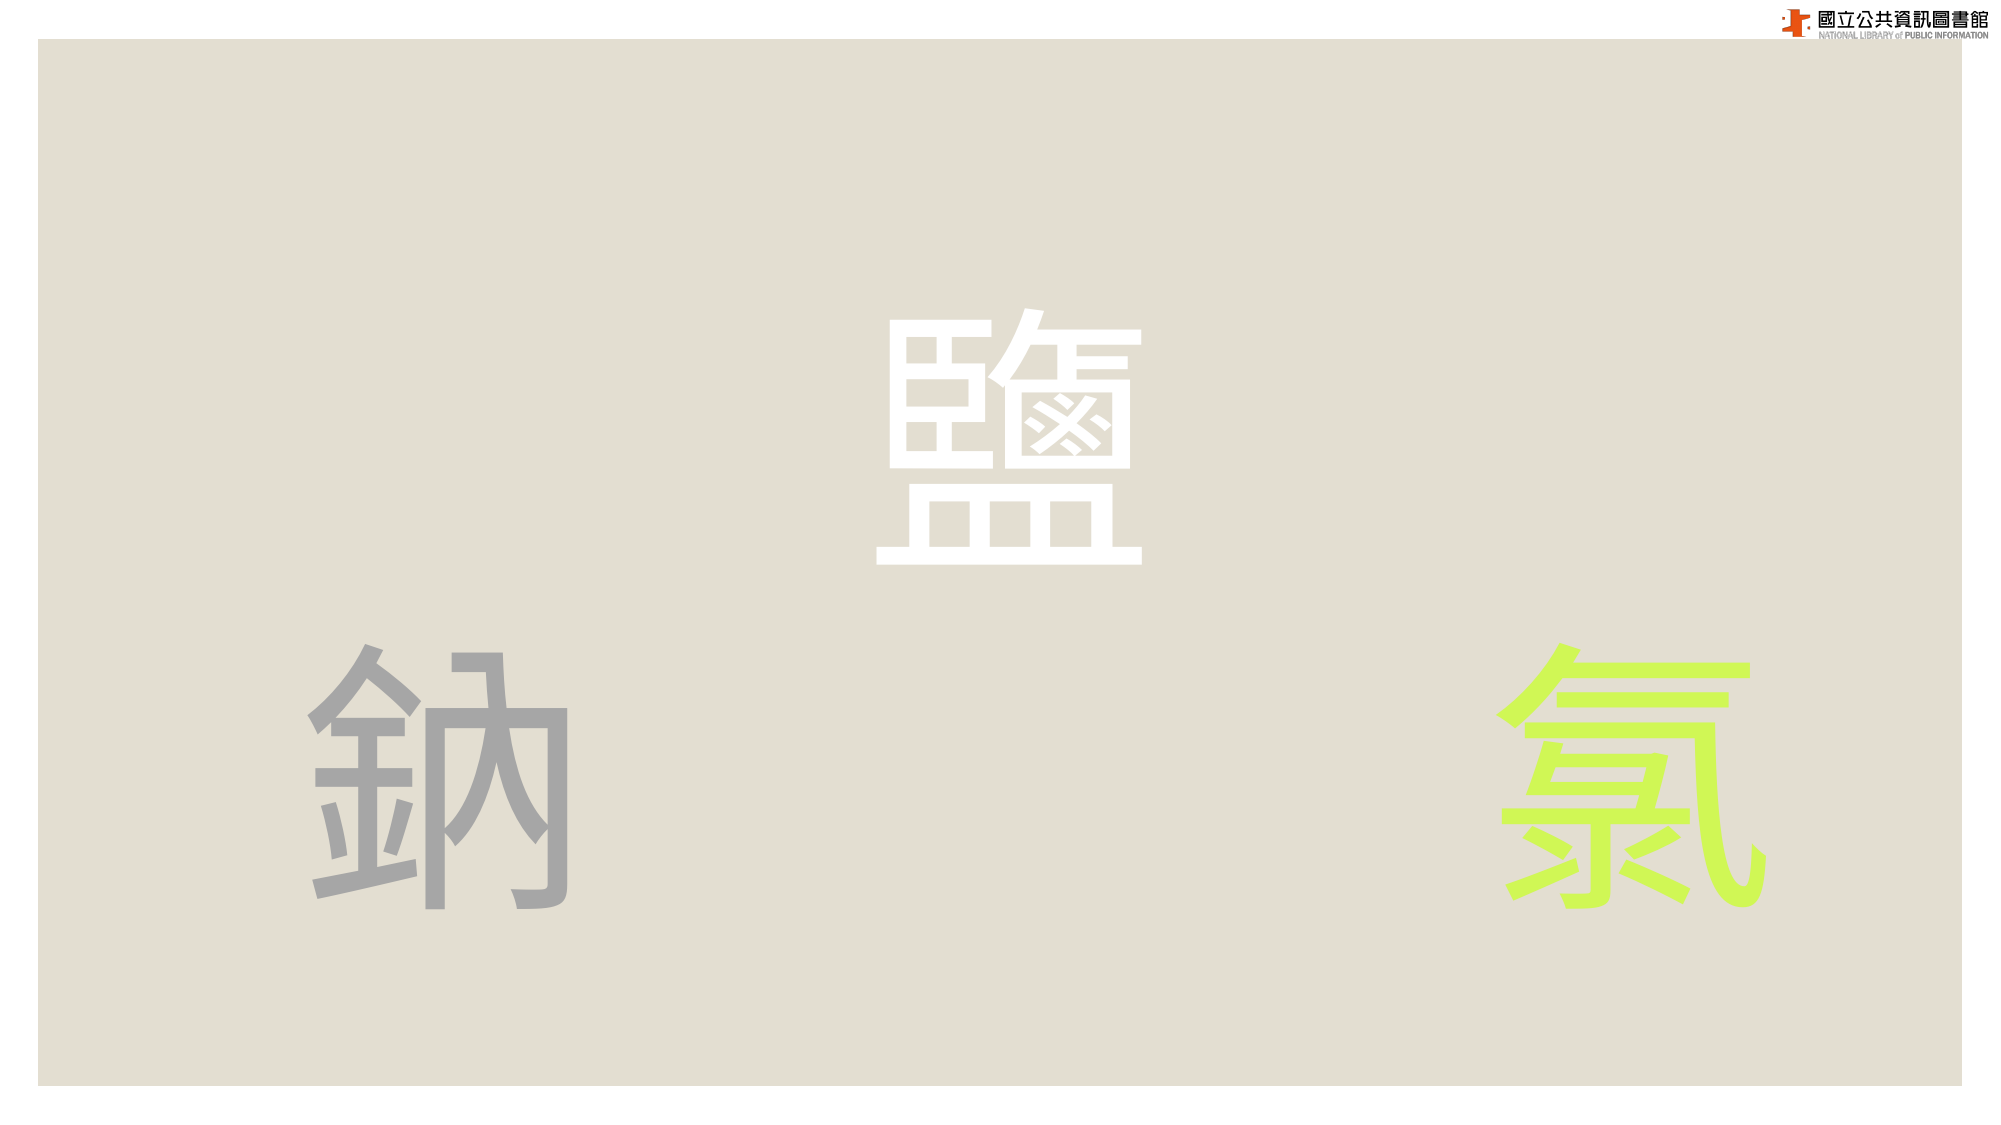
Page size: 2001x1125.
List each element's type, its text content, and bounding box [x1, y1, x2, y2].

text_box 氯 [1471, 591, 1793, 955]
text_box 鈉 [284, 591, 606, 955]
text_box 鹽 [849, 255, 1170, 620]
